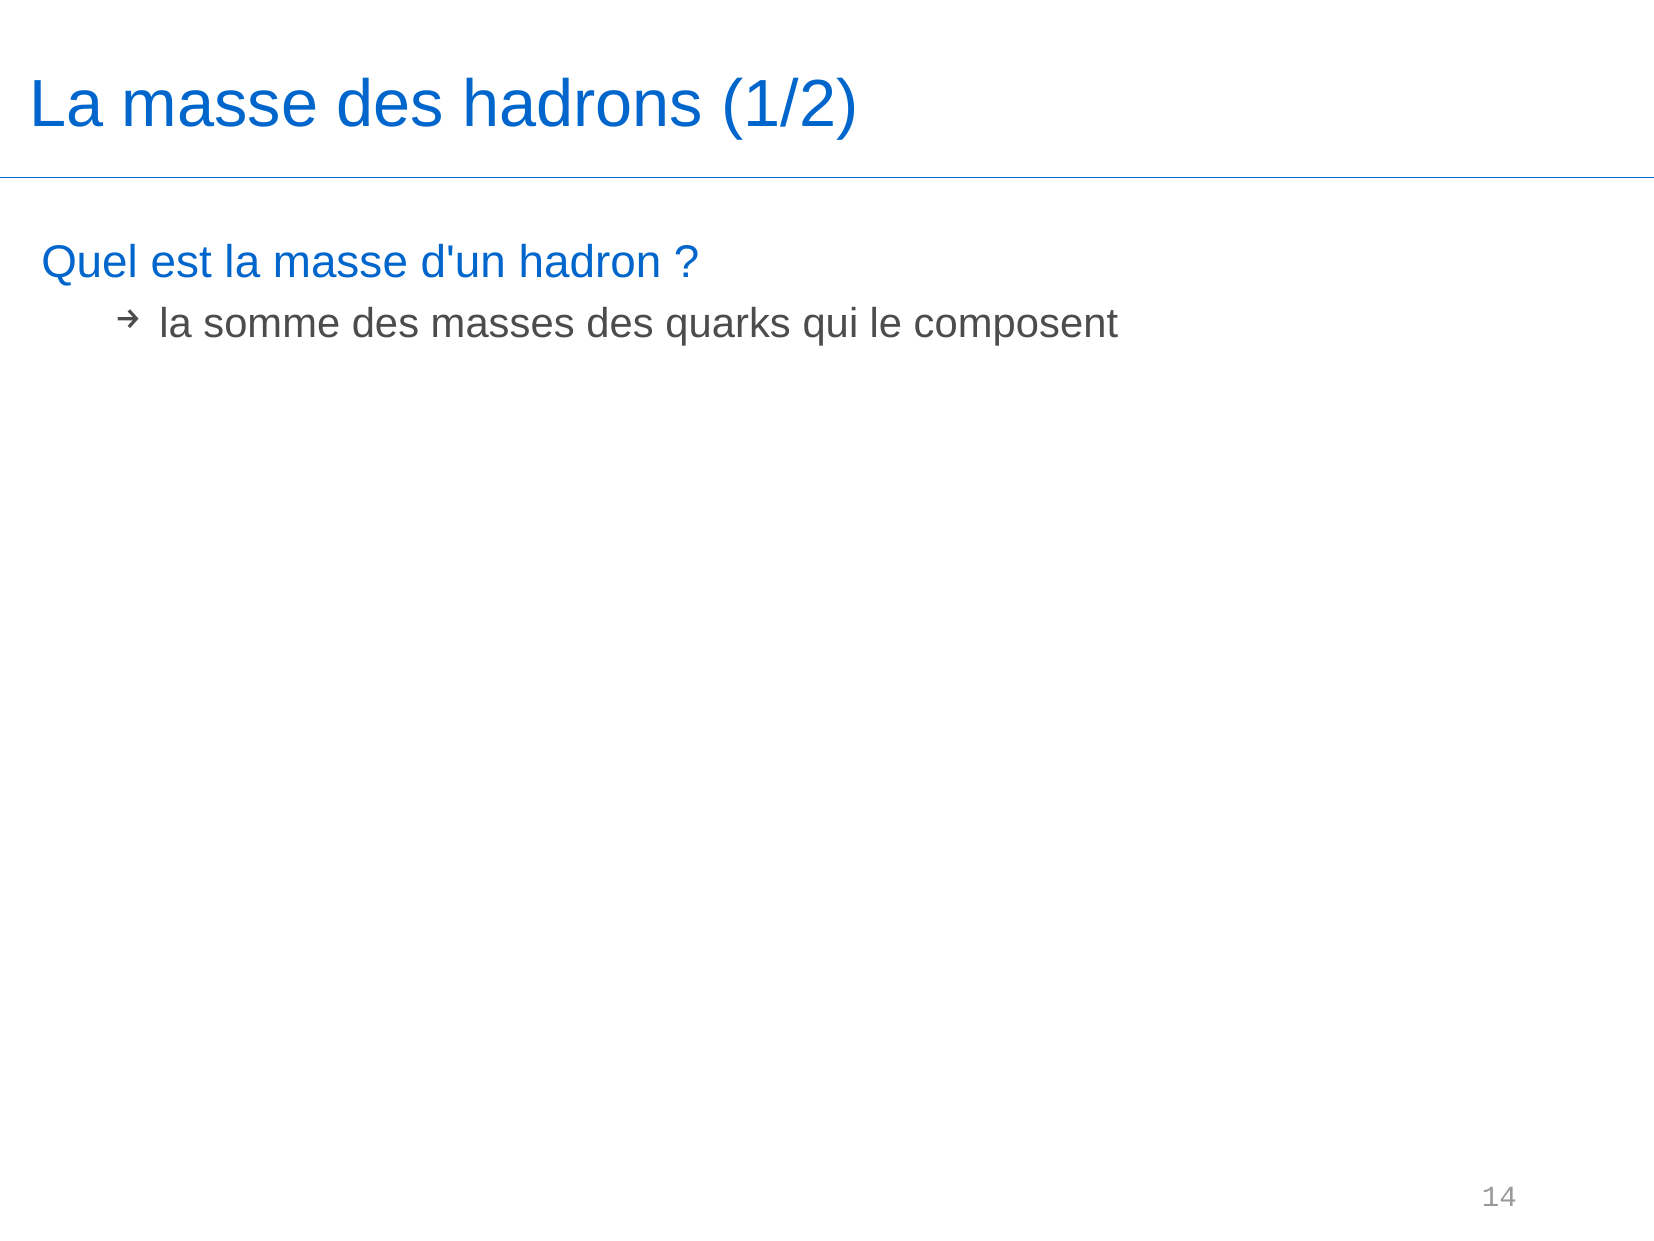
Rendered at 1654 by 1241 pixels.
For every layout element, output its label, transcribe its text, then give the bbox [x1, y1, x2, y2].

list Quel est la masse d'un hadron ? la somme des masses des quarks qui le composent [41, 236, 1453, 474]
title La masse des hadrons (1/2) [29, 29, 1625, 178]
